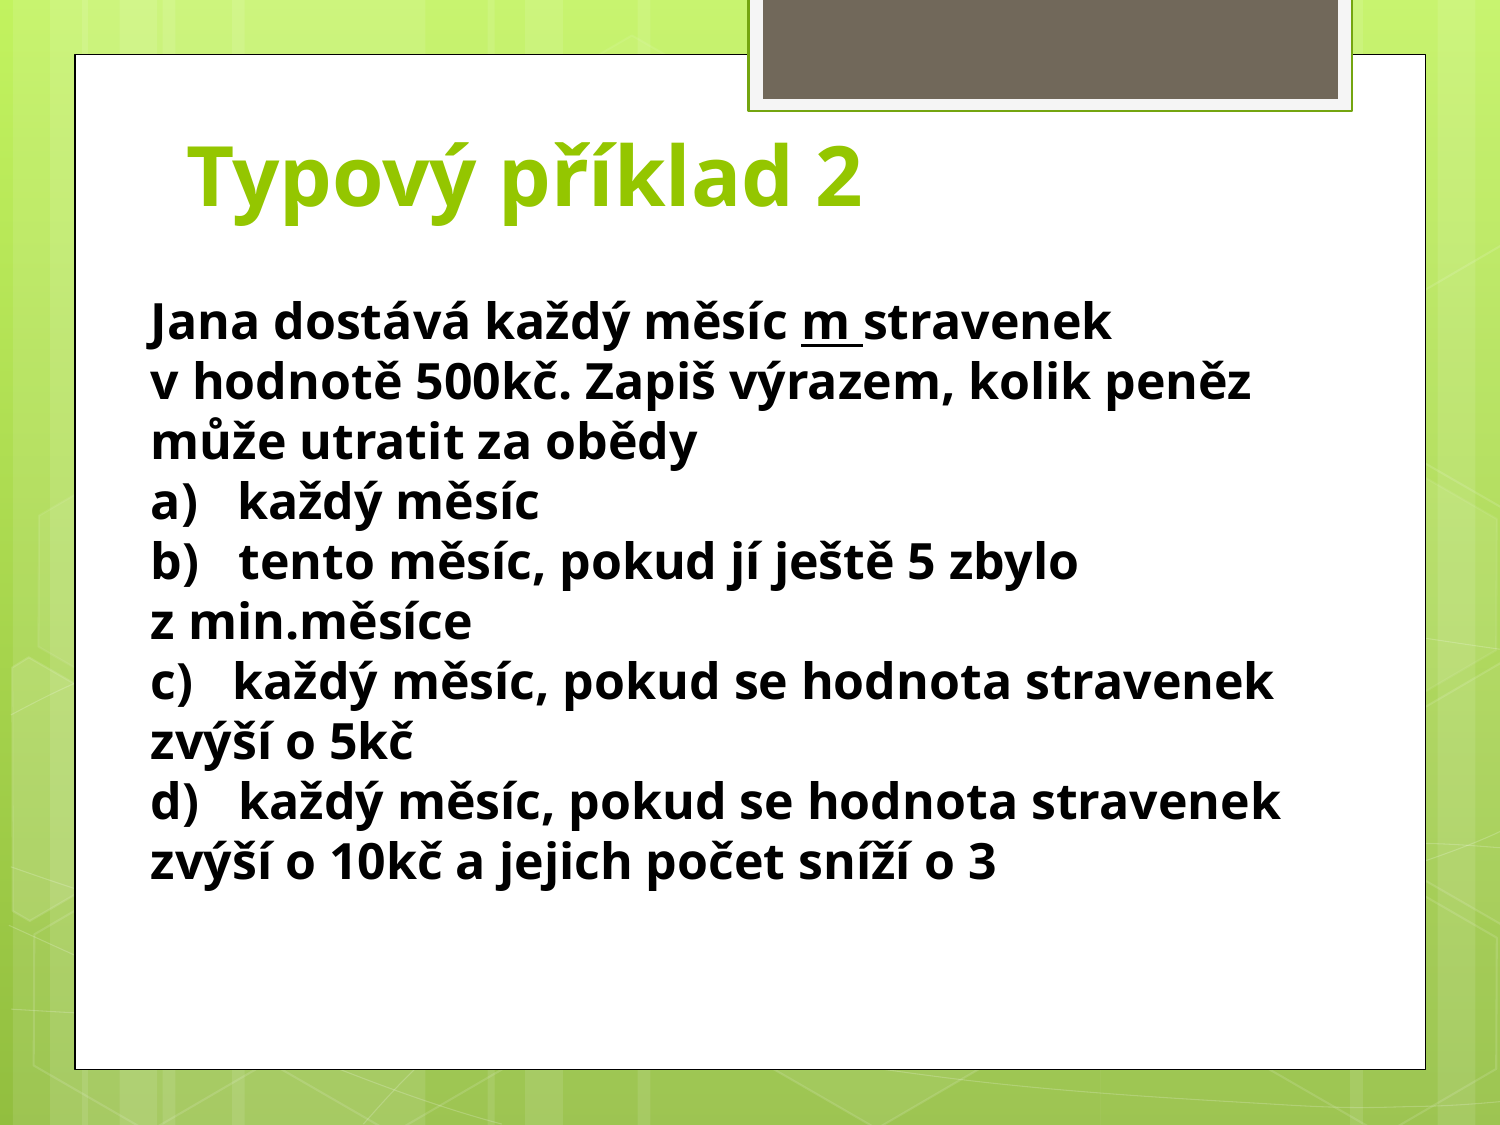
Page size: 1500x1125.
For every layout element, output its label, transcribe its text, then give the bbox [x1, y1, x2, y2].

title Typový příklad 2 [171, 42, 1415, 231]
text_box Jana dostává každý měsíc m stravenek v hodnotě 500kč. Zapiš výrazem, kolik peněz může utratit za obědy a) každý měsíc b) tento měsíc, pokud jí ještě 5 zbylo z min.měsíce c) každý měsíc, pokud se hodnota stravenek zvýší o 5kč d) každý měsíc, pokud se hodnota stravenek zvýší o 10kč a jejich počet sníží o 3 [136, 282, 1317, 897]
